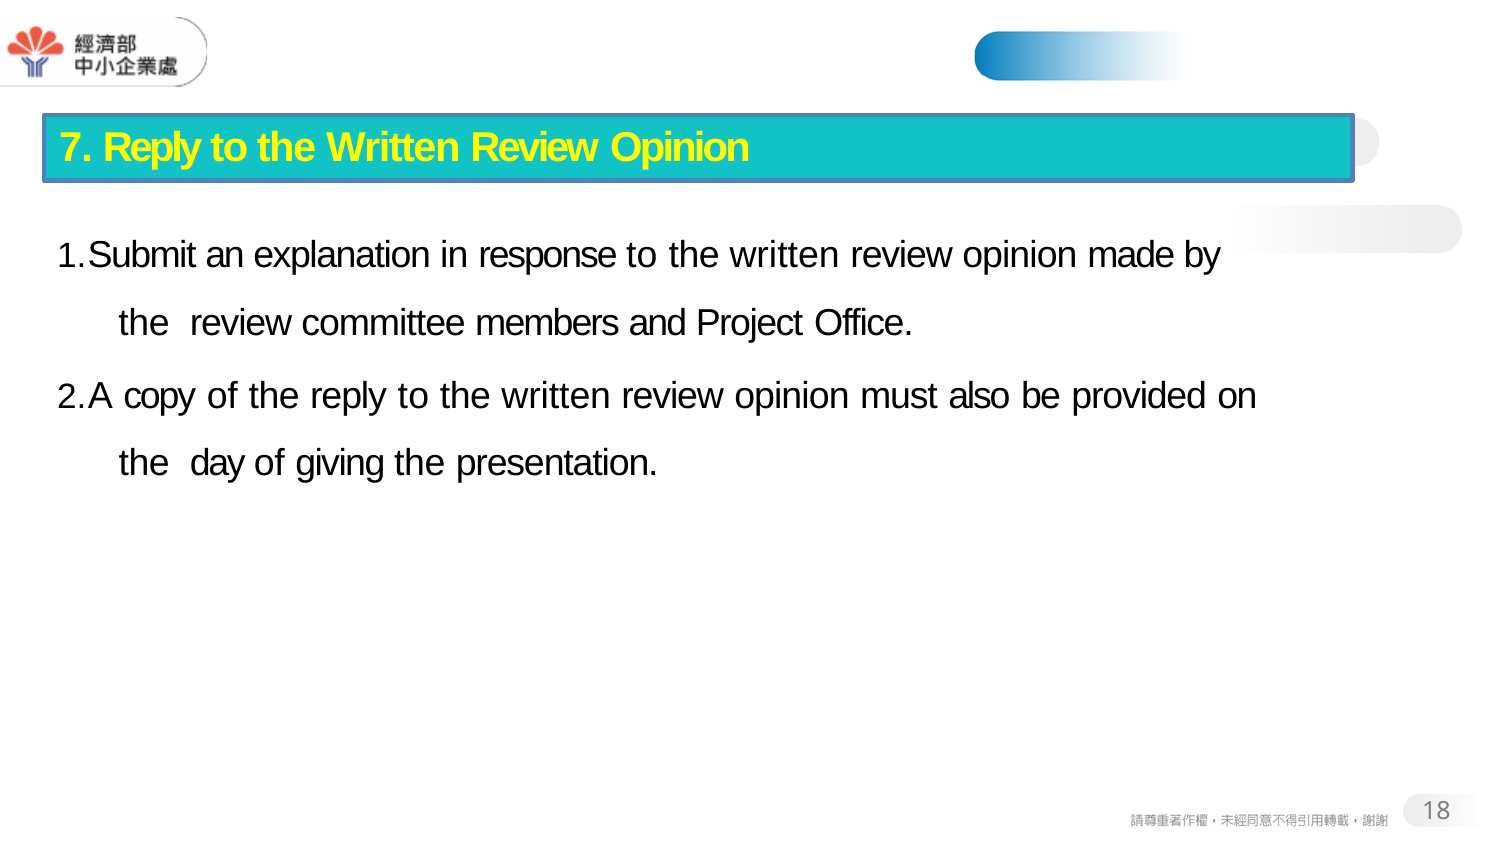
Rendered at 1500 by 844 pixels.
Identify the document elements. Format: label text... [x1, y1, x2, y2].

text_box Submit an explanation in response to the written review opinion made by the review committee members and Project Office. A copy of the reply to the written review opinion must also be provided on the day of giving the presentation. [56, 205, 1285, 480]
title 7. Reply to the Written Review Opinion [44, 114, 1353, 181]
text_box 18 [1417, 790, 1454, 828]
